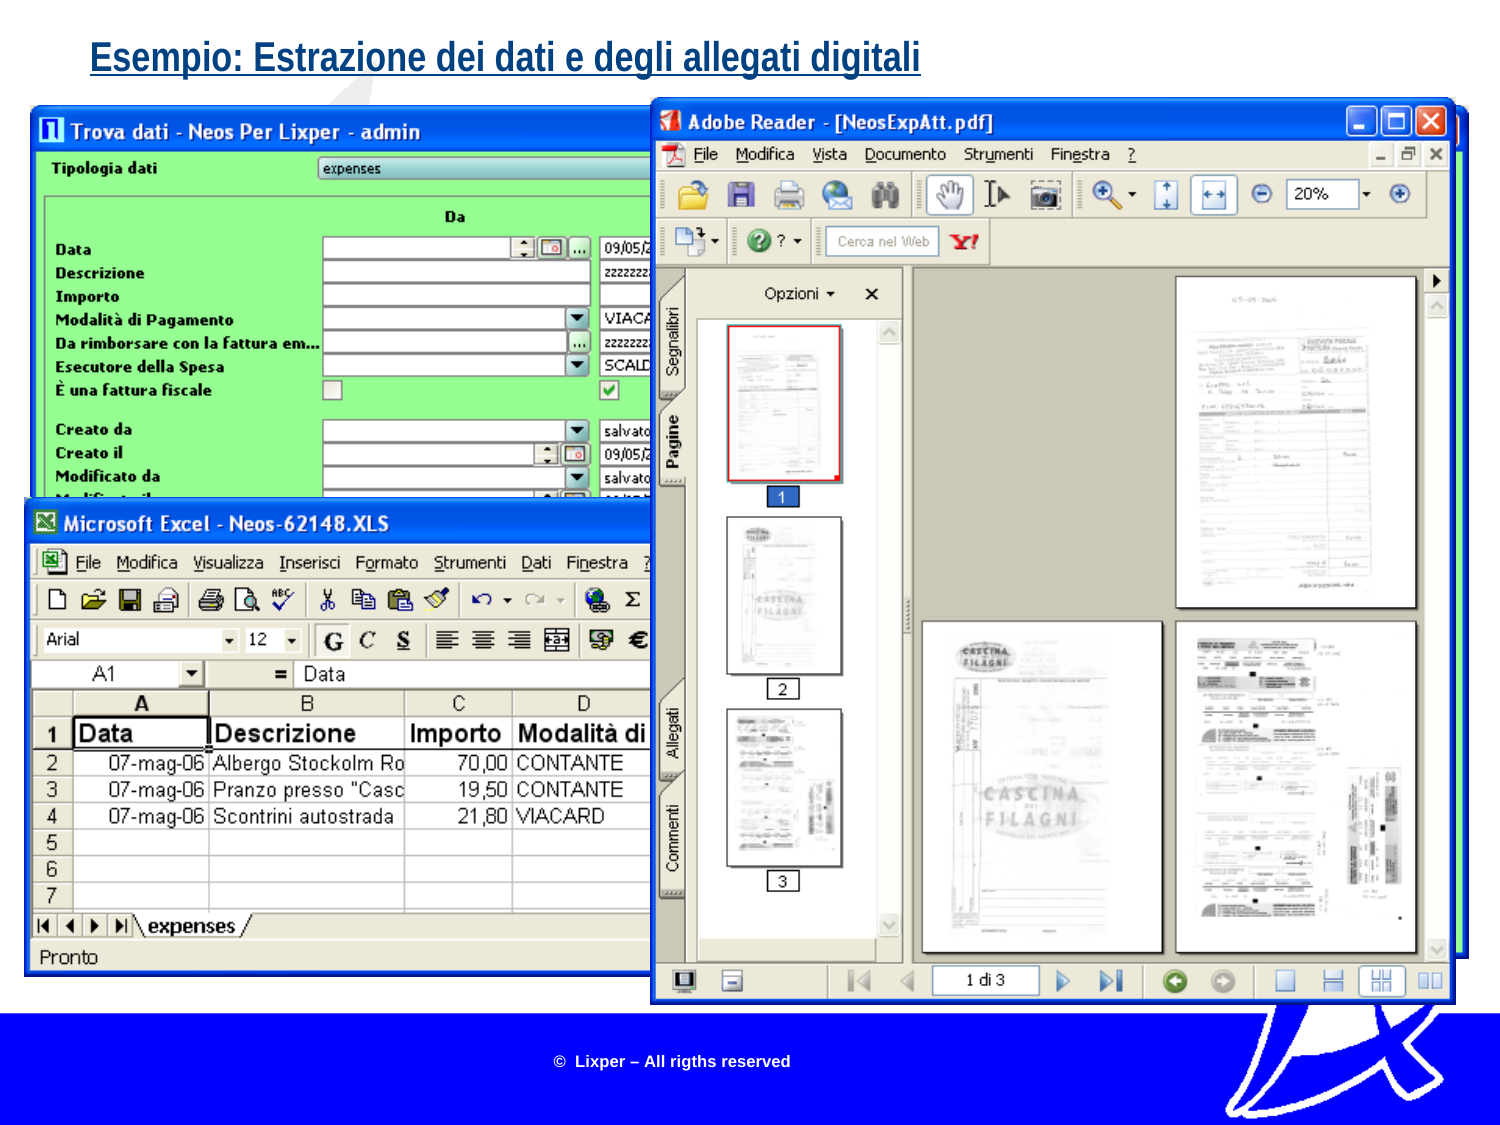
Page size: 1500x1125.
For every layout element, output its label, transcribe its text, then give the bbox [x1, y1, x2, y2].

picture [0, 0, 1500, 1125]
chart [30, 105, 650, 497]
title Esempio: Estrazione dei dati e degli allegati digitali [74, 33, 1340, 105]
chart [1456, 105, 1469, 959]
